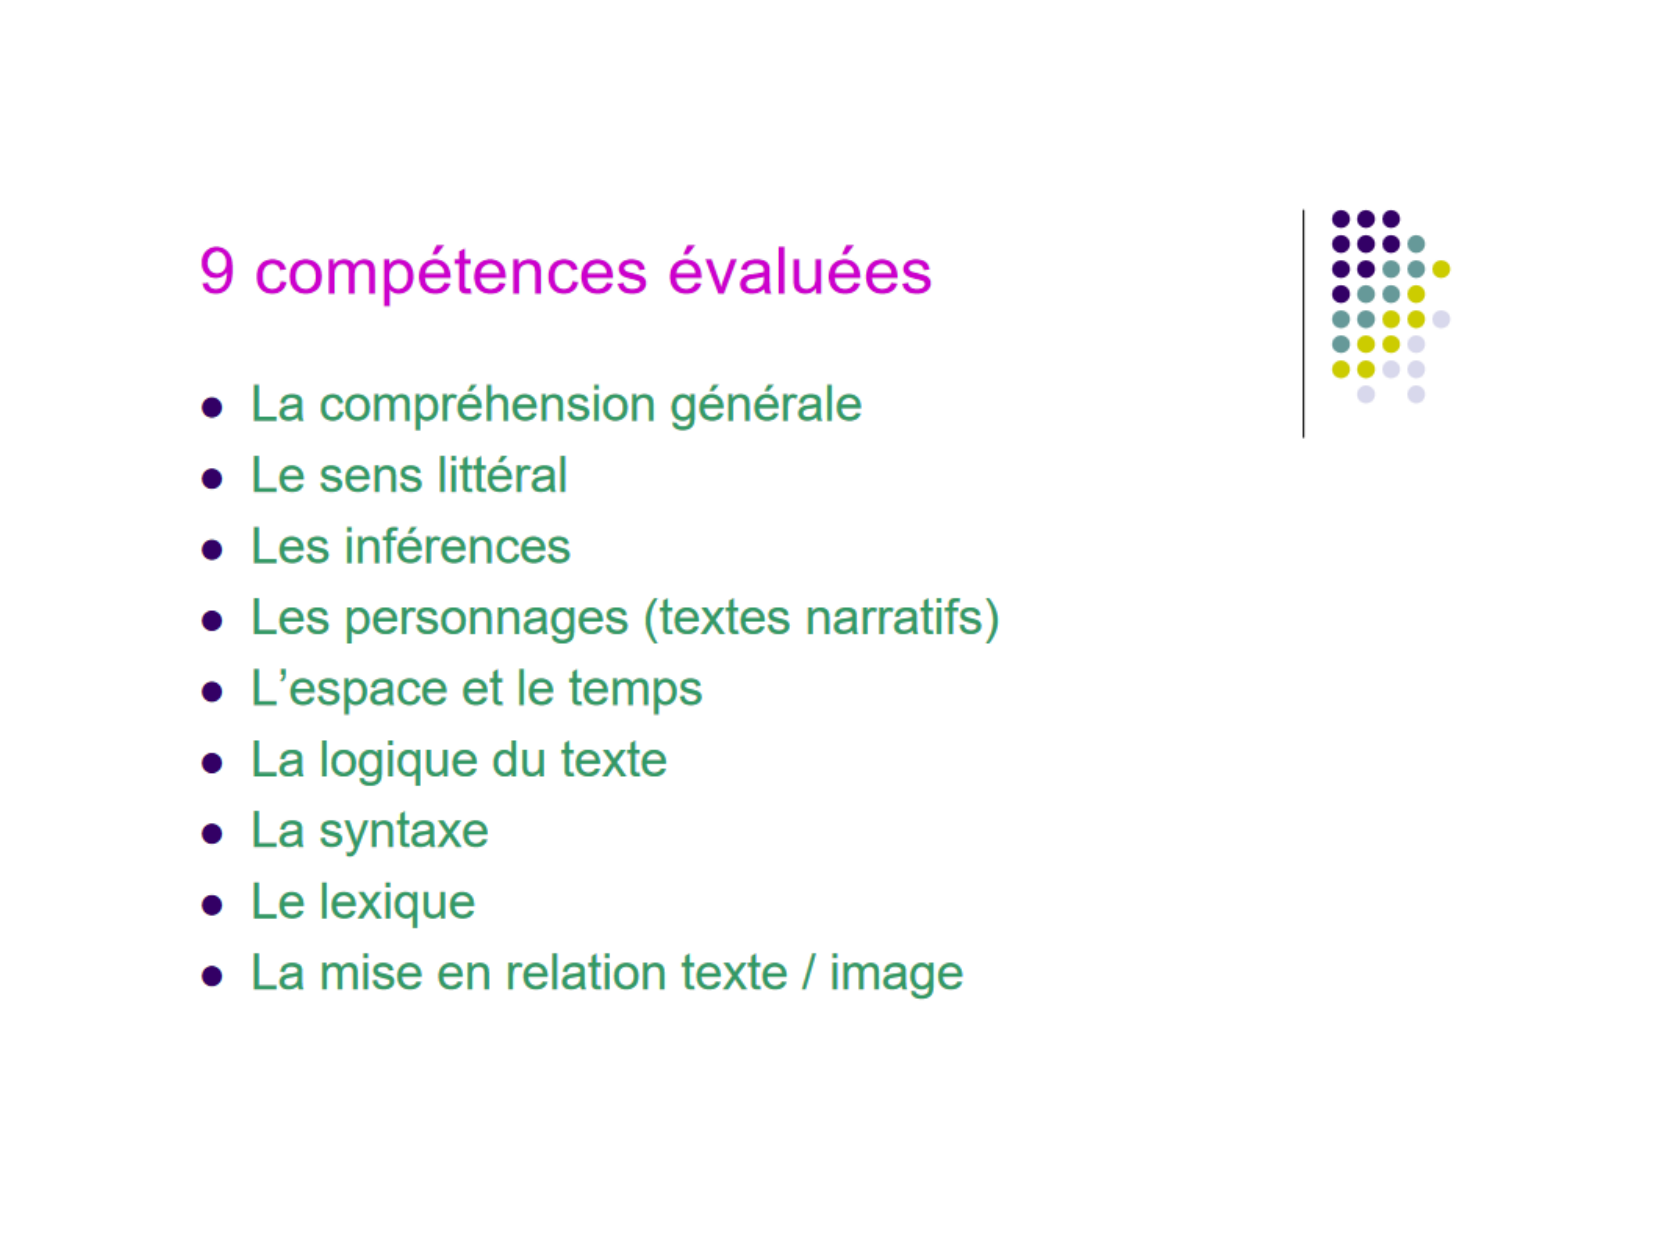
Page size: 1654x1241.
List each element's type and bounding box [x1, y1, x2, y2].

picture [144, 198, 1489, 1016]
